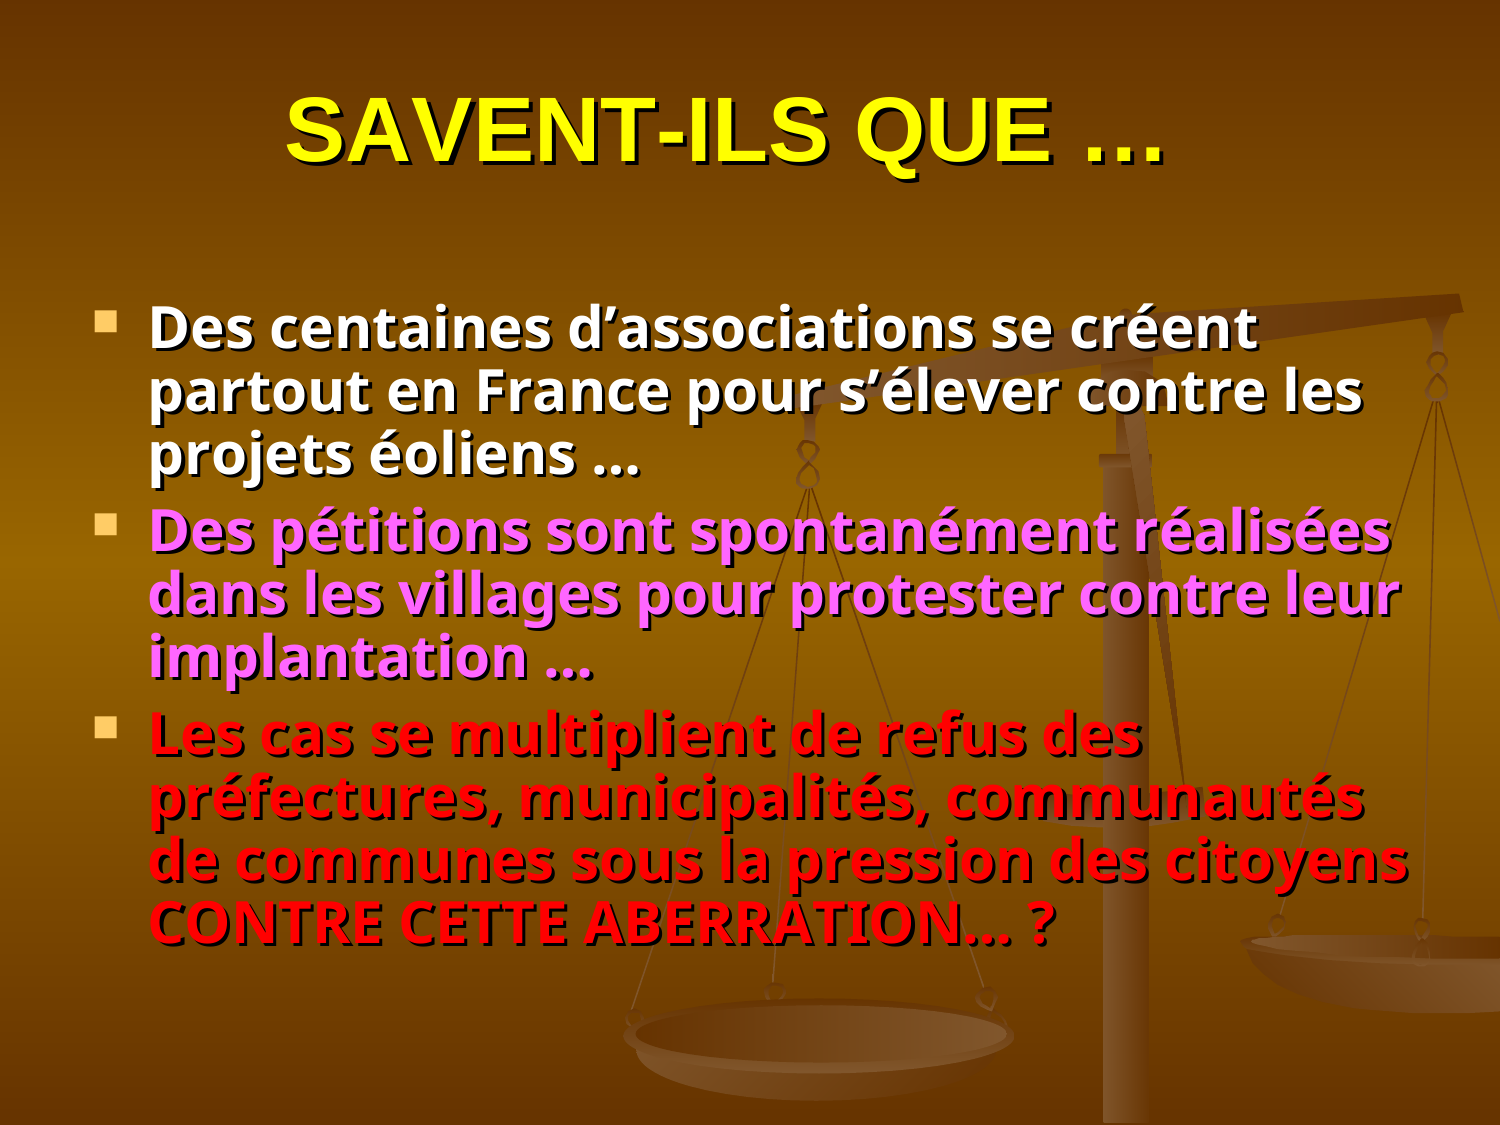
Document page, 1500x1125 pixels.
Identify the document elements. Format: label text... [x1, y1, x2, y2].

list Des centaines d’associations se créent partout en France pour s’élever contre les projets éoliens … Des pétitions sont spontanément réalisées dans les villages pour protester contre leur implantation … Les cas se multiplient de refus des préfectures, municipalités, communautés de communes sous la pression des citoyens CONTRE CETTE ABERRATION… ? [76, 290, 1427, 1035]
title SAVENT-ILS QUE … [53, 30, 1404, 219]
